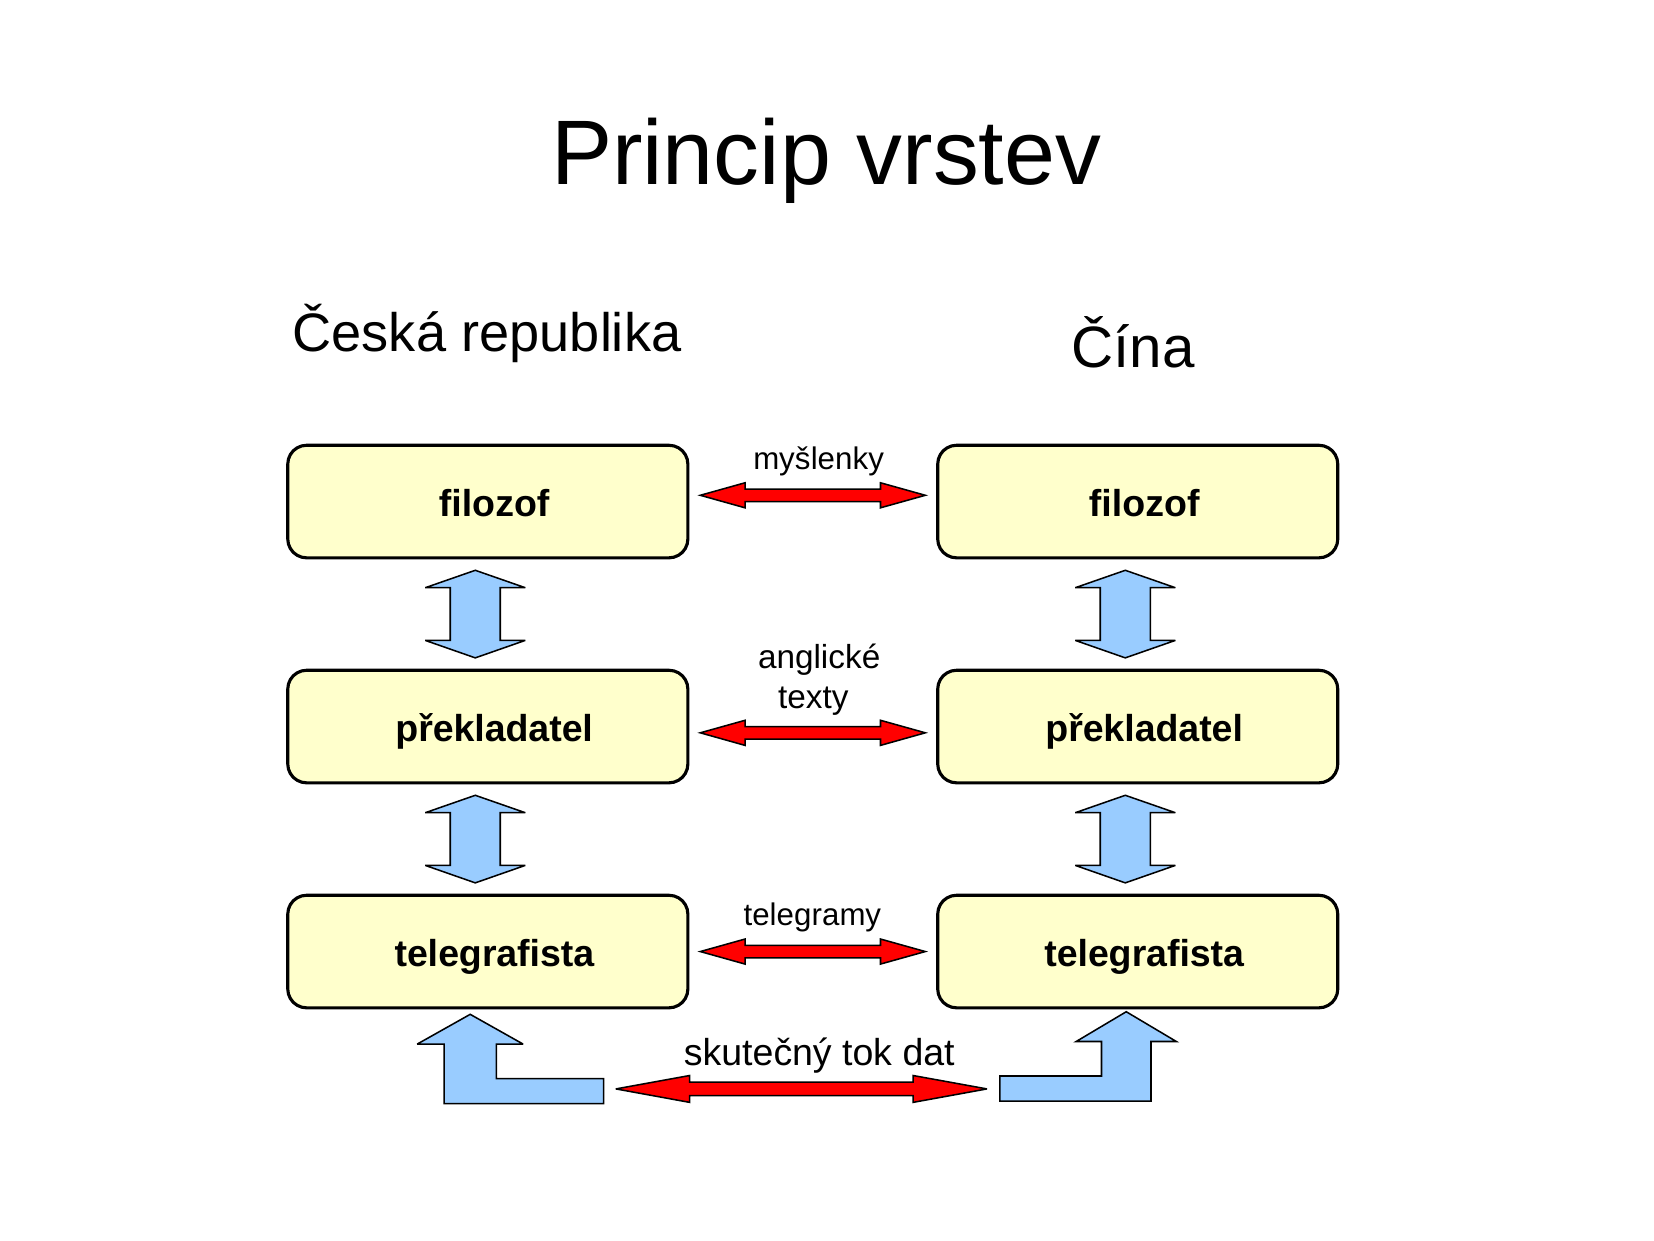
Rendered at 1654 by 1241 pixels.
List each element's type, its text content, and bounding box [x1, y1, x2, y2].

text_box [700, 940, 926, 965]
text_box [1075, 570, 1176, 658]
text_box [425, 795, 526, 883]
text_box [999, 1011, 1177, 1102]
text_box telegrafista [937, 895, 1338, 1008]
text_box [615, 1081, 987, 1103]
text_box [425, 570, 526, 658]
text_box překladatel [287, 670, 688, 783]
text_box skutečný tok dat [650, 1020, 976, 1081]
text_box anglické texty [725, 627, 902, 724]
text_box [700, 724, 926, 746]
text_box telegramy [712, 886, 902, 940]
text_box [417, 1014, 604, 1104]
text_box [700, 484, 926, 508]
text_box telegrafista [287, 895, 688, 1008]
title Princip vrstev [82, 49, 1571, 257]
text_box filozof [937, 445, 1338, 558]
text_box filozof [287, 445, 688, 558]
text_box Čína [1057, 307, 1210, 387]
text_box myšlenky [725, 430, 902, 484]
text_box překladatel [937, 670, 1338, 783]
text_box Česká republika [277, 295, 697, 371]
text_box [1075, 795, 1176, 883]
